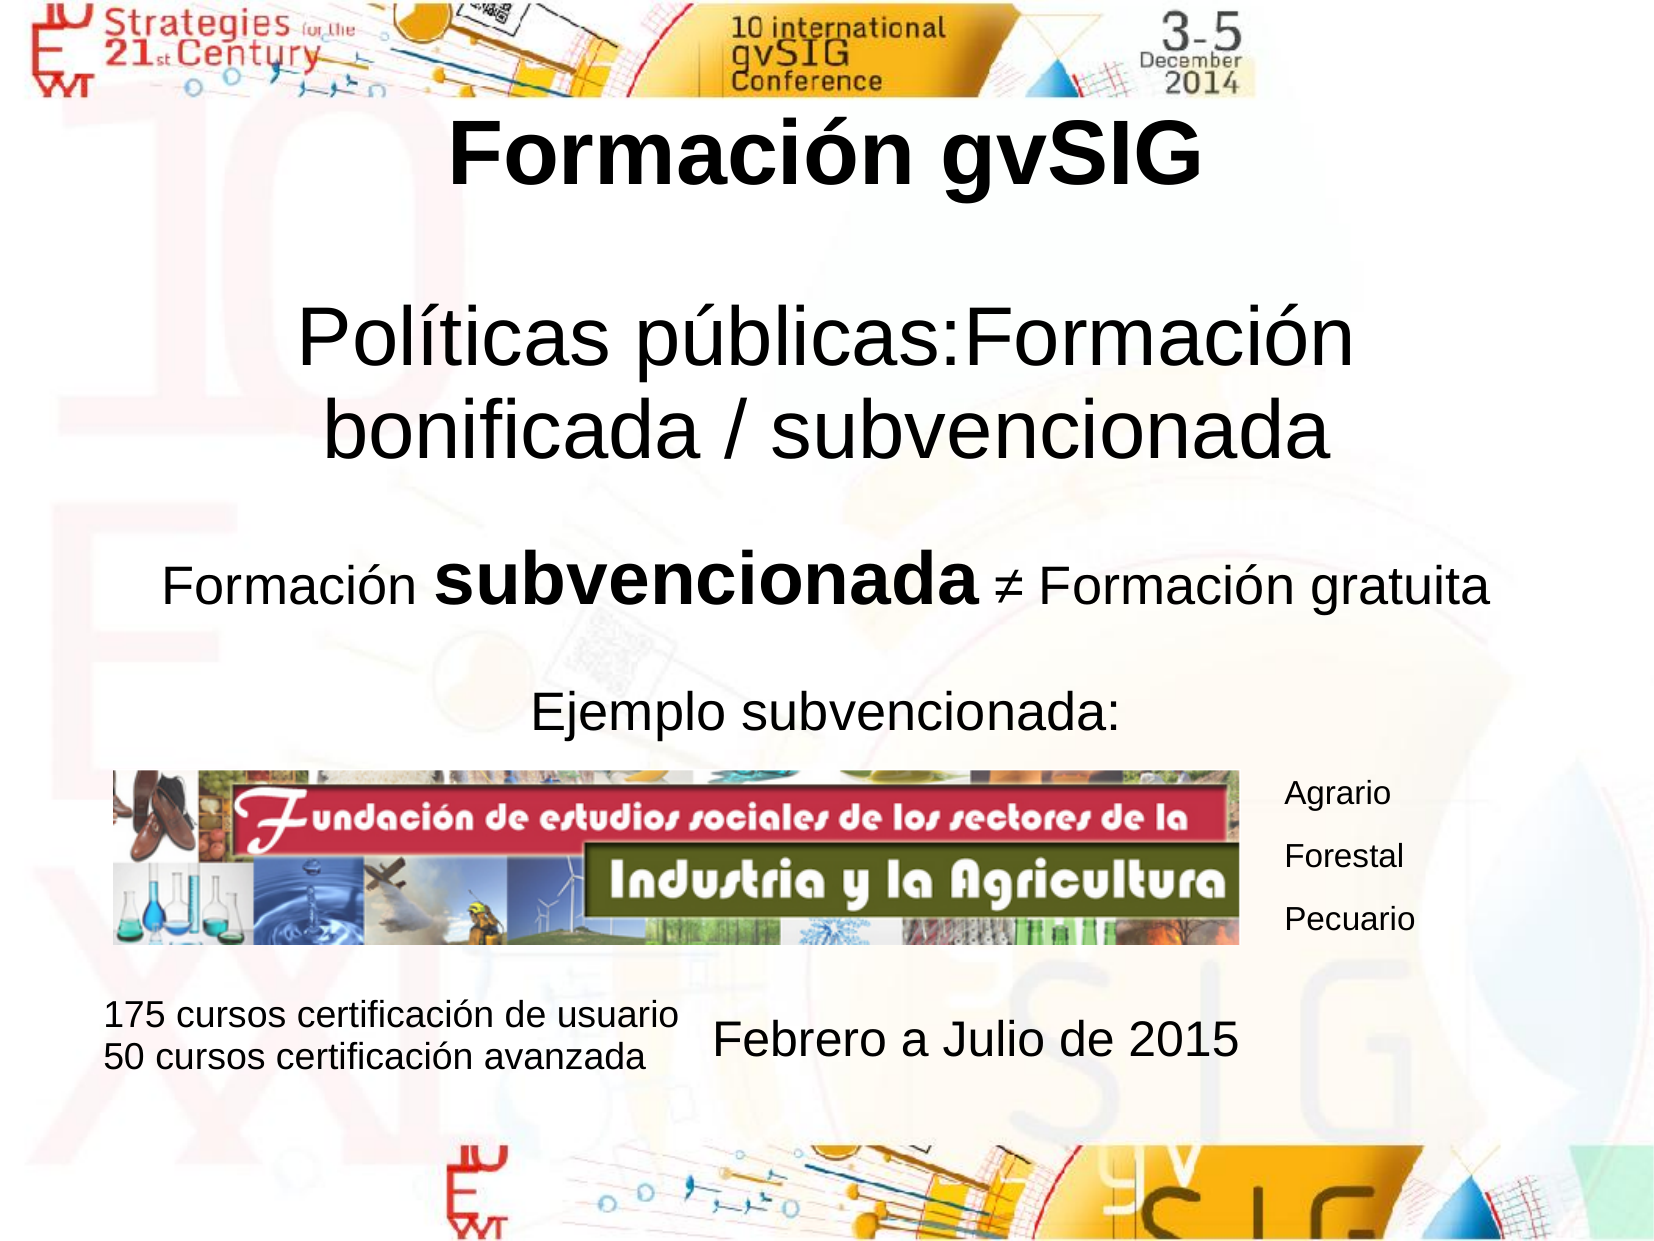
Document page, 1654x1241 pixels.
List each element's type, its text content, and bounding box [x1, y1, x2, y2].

subtitle Políticas públicas:Formación bonificada / subvencionada Formación subvencionada ≠ Formación gratuita Ejemplo subvencionada: [82, 290, 1571, 1010]
text_box Febrero a Julio de 2015 [697, 1003, 1329, 1093]
title Formación gvSIG [82, 49, 1571, 257]
text_box Agrario Forestal Pecuario [1269, 767, 1625, 946]
picture [0, 0, 1654, 1241]
text_box 175 cursos certificación de usuario 50 cursos certificación avanzada [88, 986, 739, 1086]
